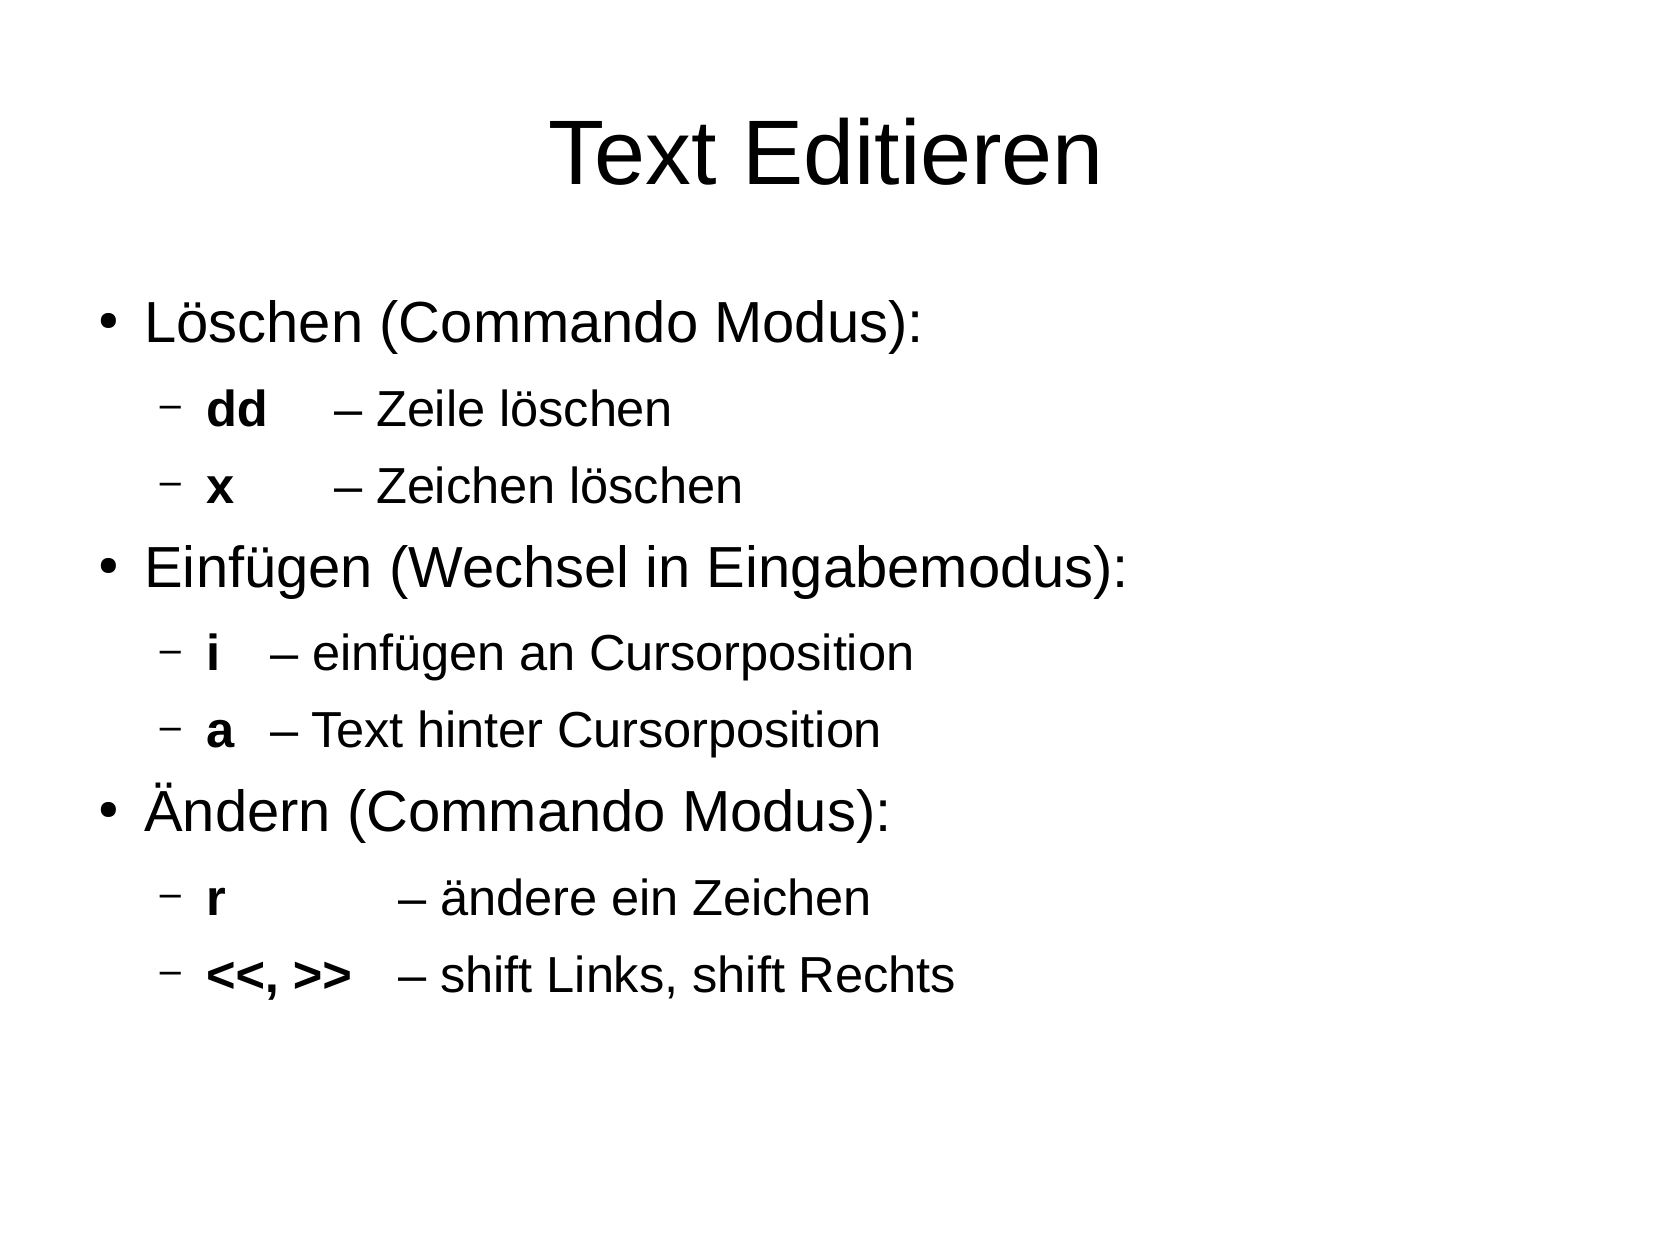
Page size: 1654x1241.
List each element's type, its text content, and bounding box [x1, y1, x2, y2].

title Text Editieren [82, 49, 1571, 257]
list Löschen (Commando Modus): dd – Zeile löschen x – Zeichen löschen Einfügen (Wechsel in Eingabemodus): i – einfügen an Cursorposition a – Text hinter Cursorposition Ändern (Commando Modus): r – ändere ein Zeichen <<, >> – shift Links, shift Rechts [82, 290, 1571, 1010]
